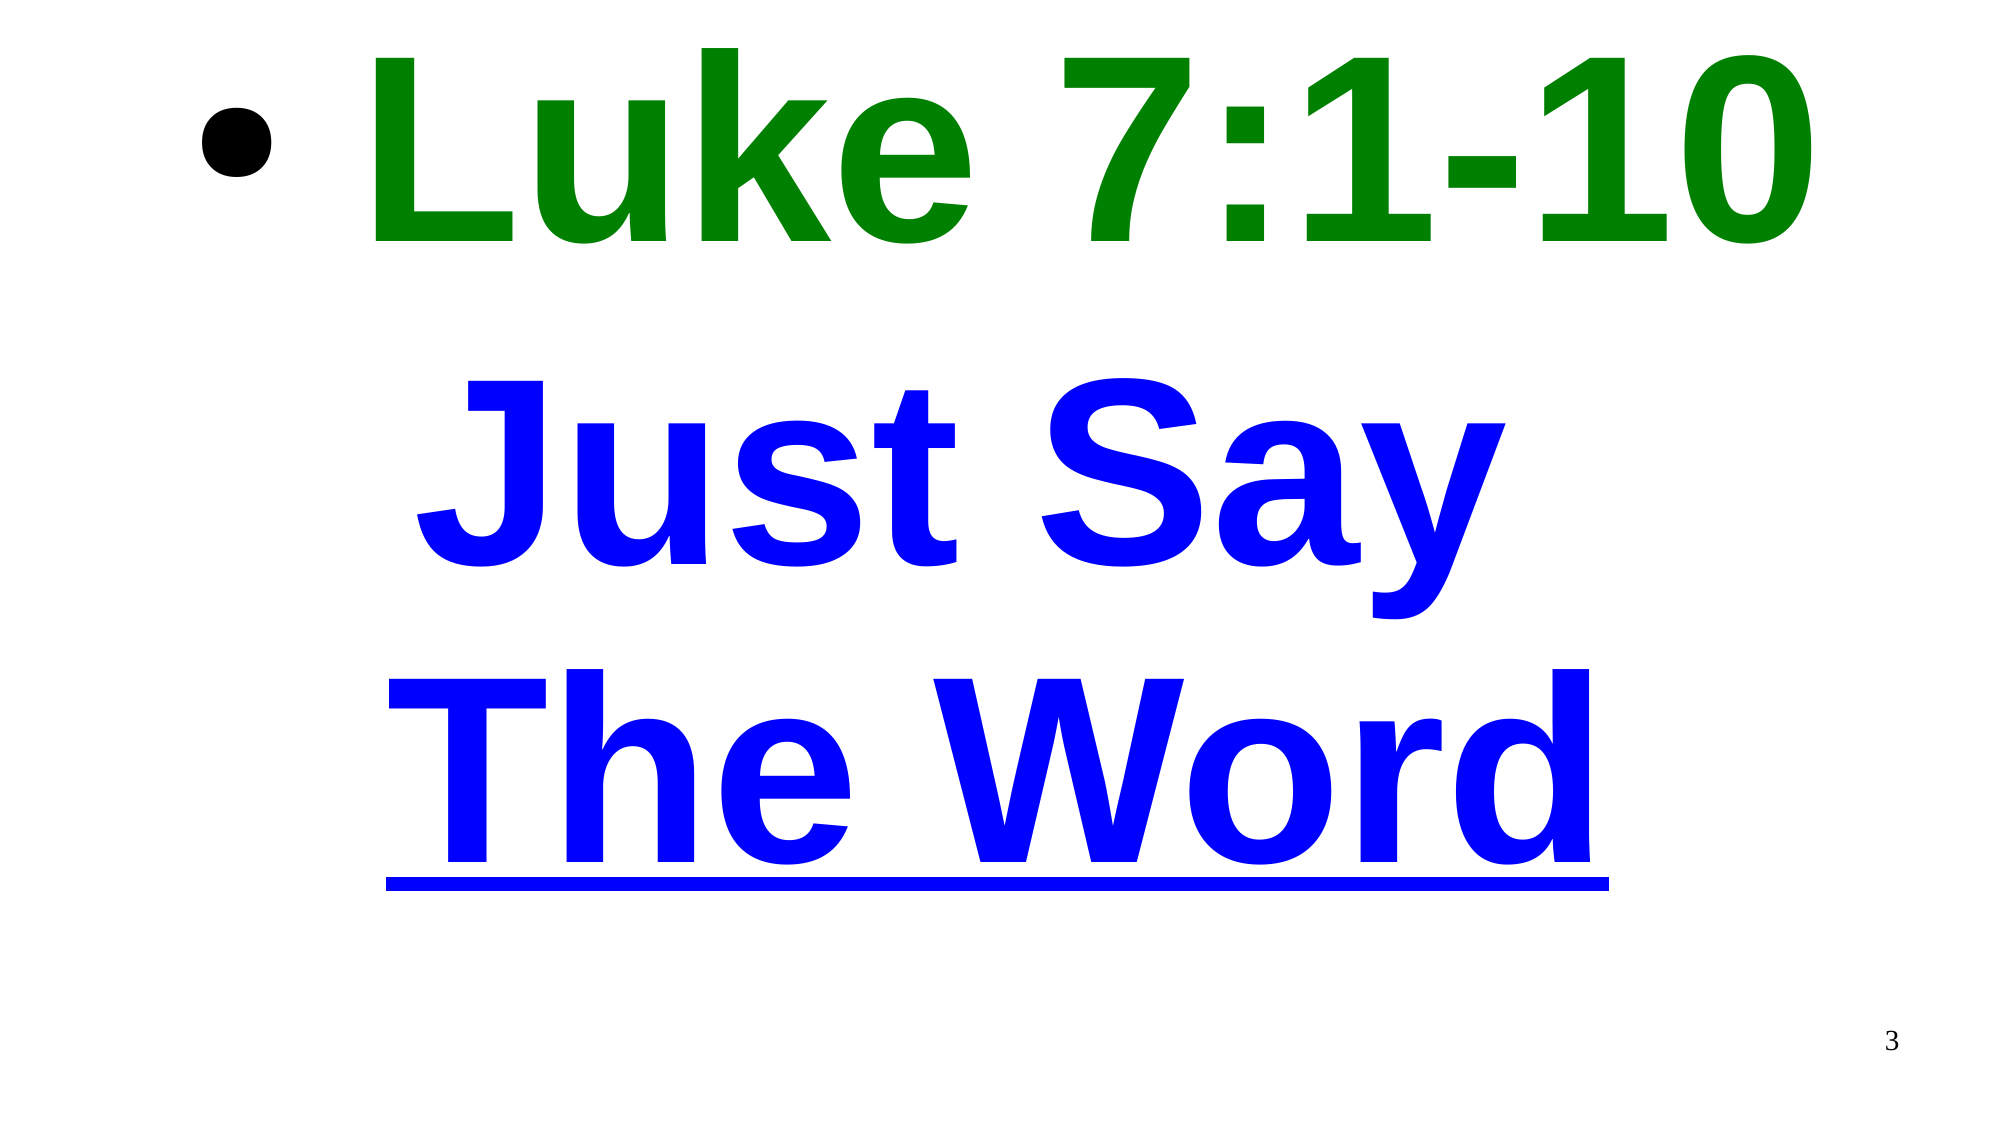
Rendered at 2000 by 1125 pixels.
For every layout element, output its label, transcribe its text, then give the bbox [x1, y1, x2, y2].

list Luke 7:1-10 Just Say The Word [0, 0, 1996, 1123]
